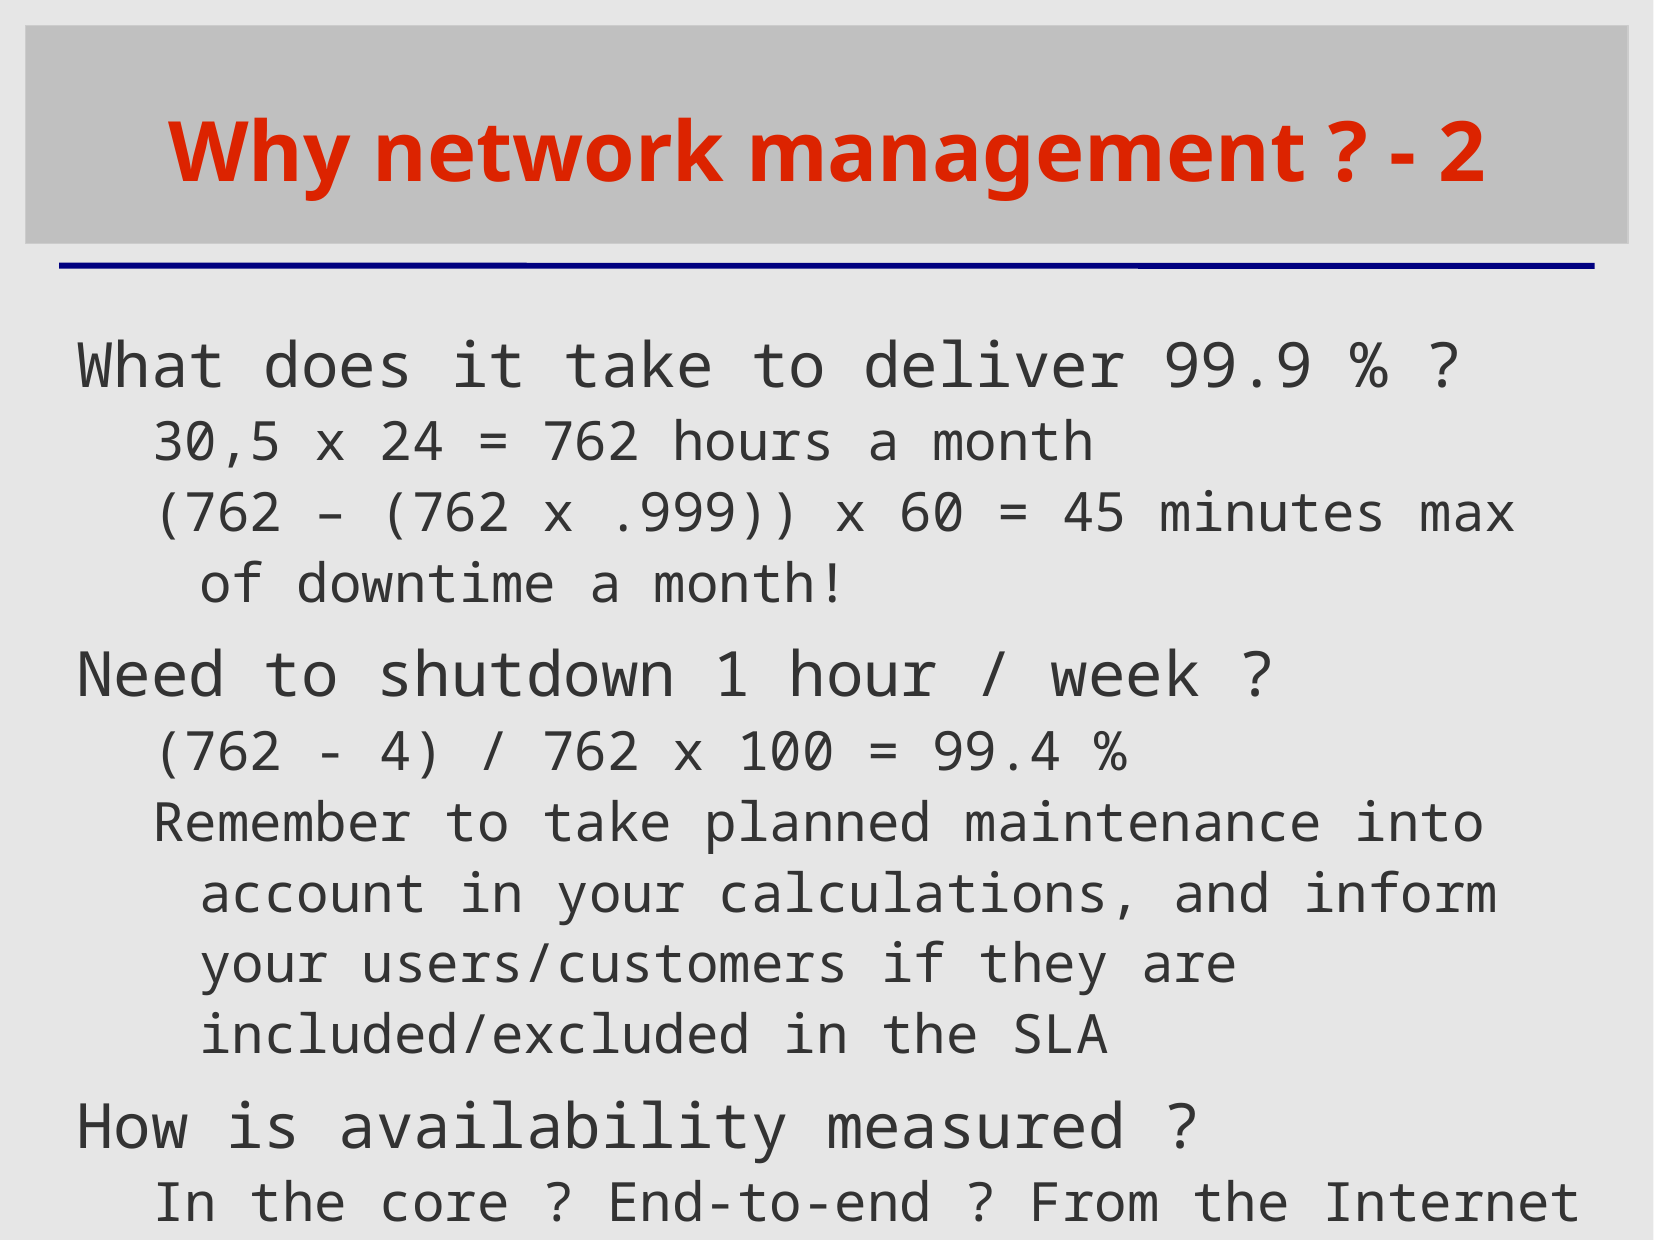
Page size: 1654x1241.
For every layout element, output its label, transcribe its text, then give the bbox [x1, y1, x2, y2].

list What does it take to deliver 99.9 % ? 30,5 x 24 = 762 hours a month (762 – (762 x .999)) x 60 = 45 minutes max of downtime a month! Need to shutdown 1 hour / week ? (762 - 4) / 762 x 100 = 99.4 % Remember to take planned maintenance into account in your calculations, and inform your users/customers if they are included/excluded in the SLA How is availability measured ? In the core ? End-to-end ? From the Internet ?)‏ [59, 322, 1595, 1192]
title Why network management ? - 2 [121, 46, 1534, 254]
